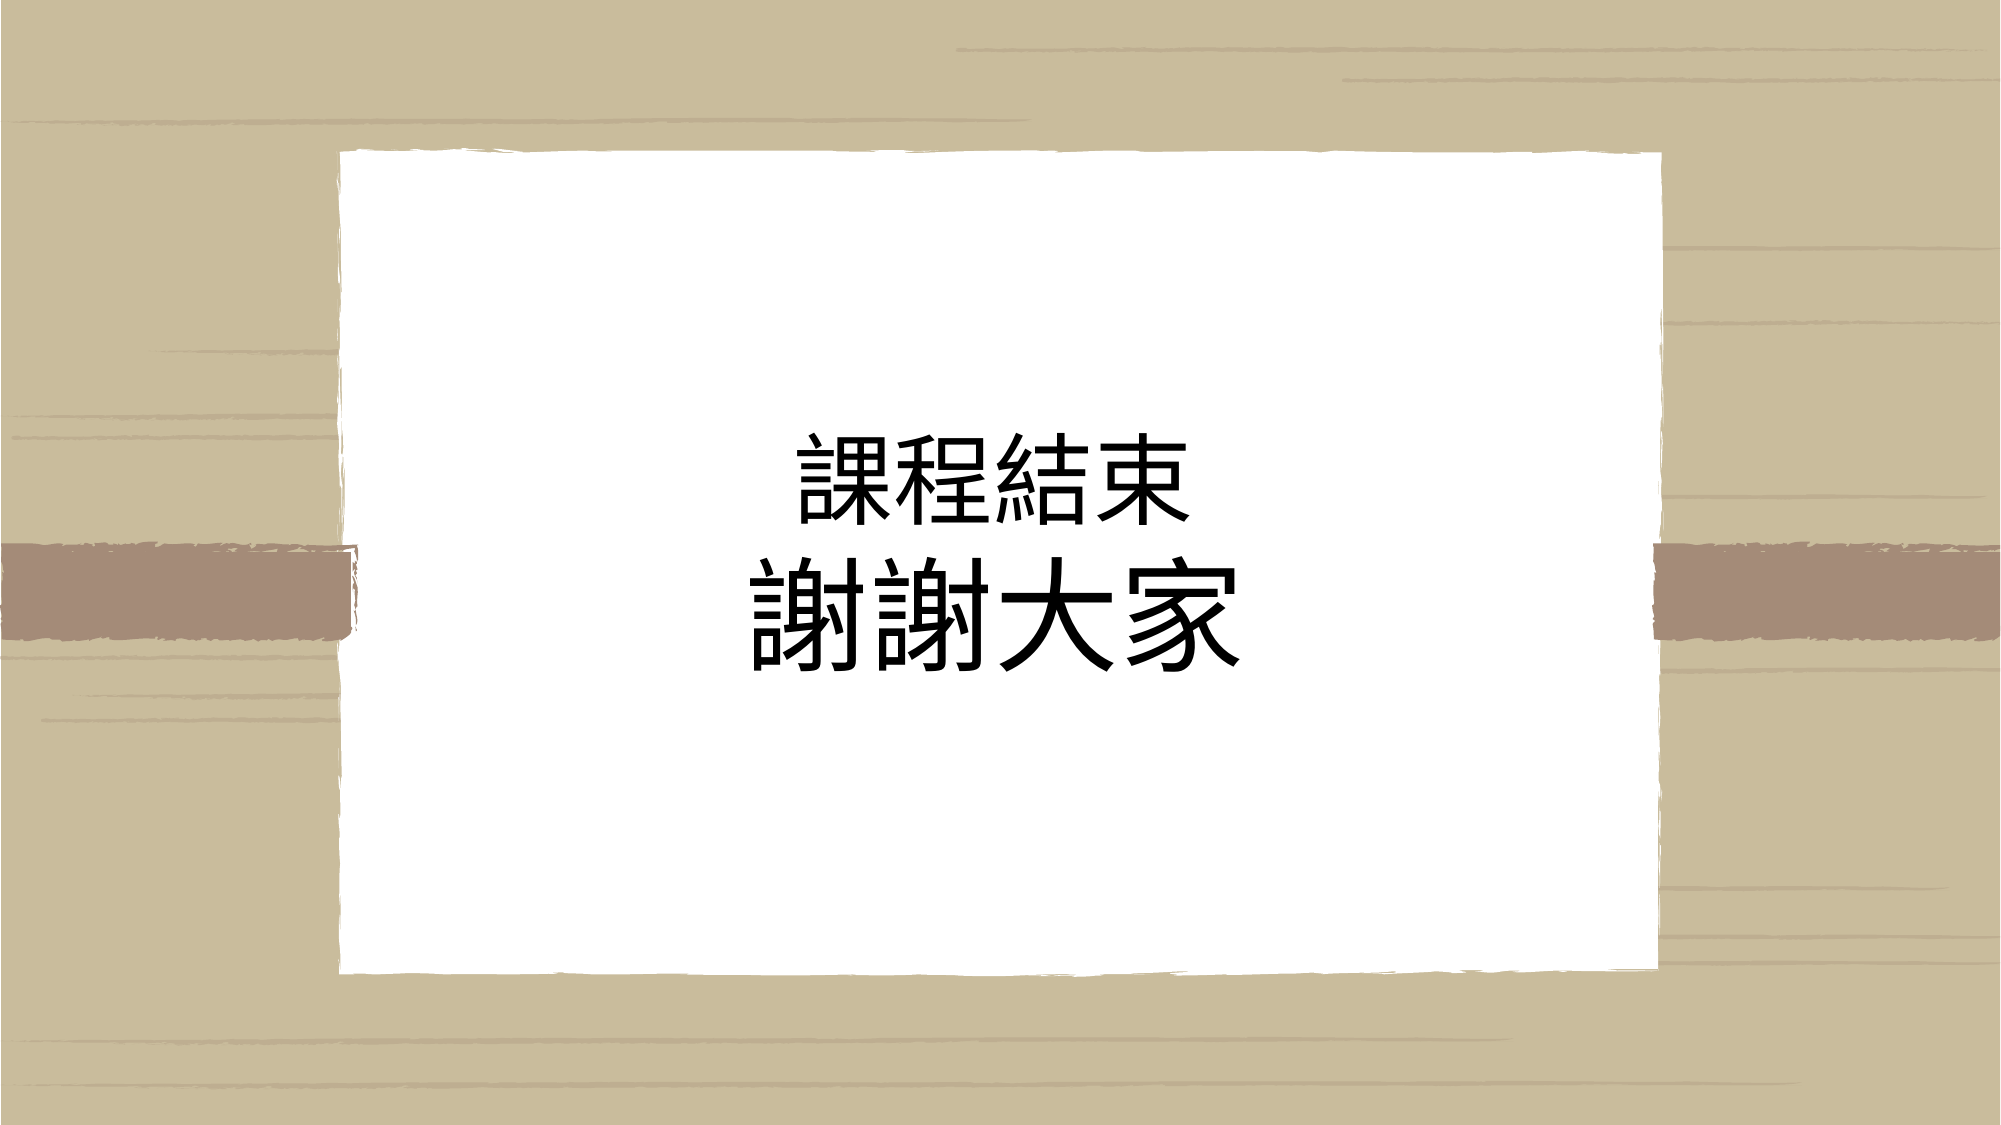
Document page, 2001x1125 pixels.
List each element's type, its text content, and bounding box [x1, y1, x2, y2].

text_box 課程結束 謝謝大家 [689, 410, 1299, 696]
